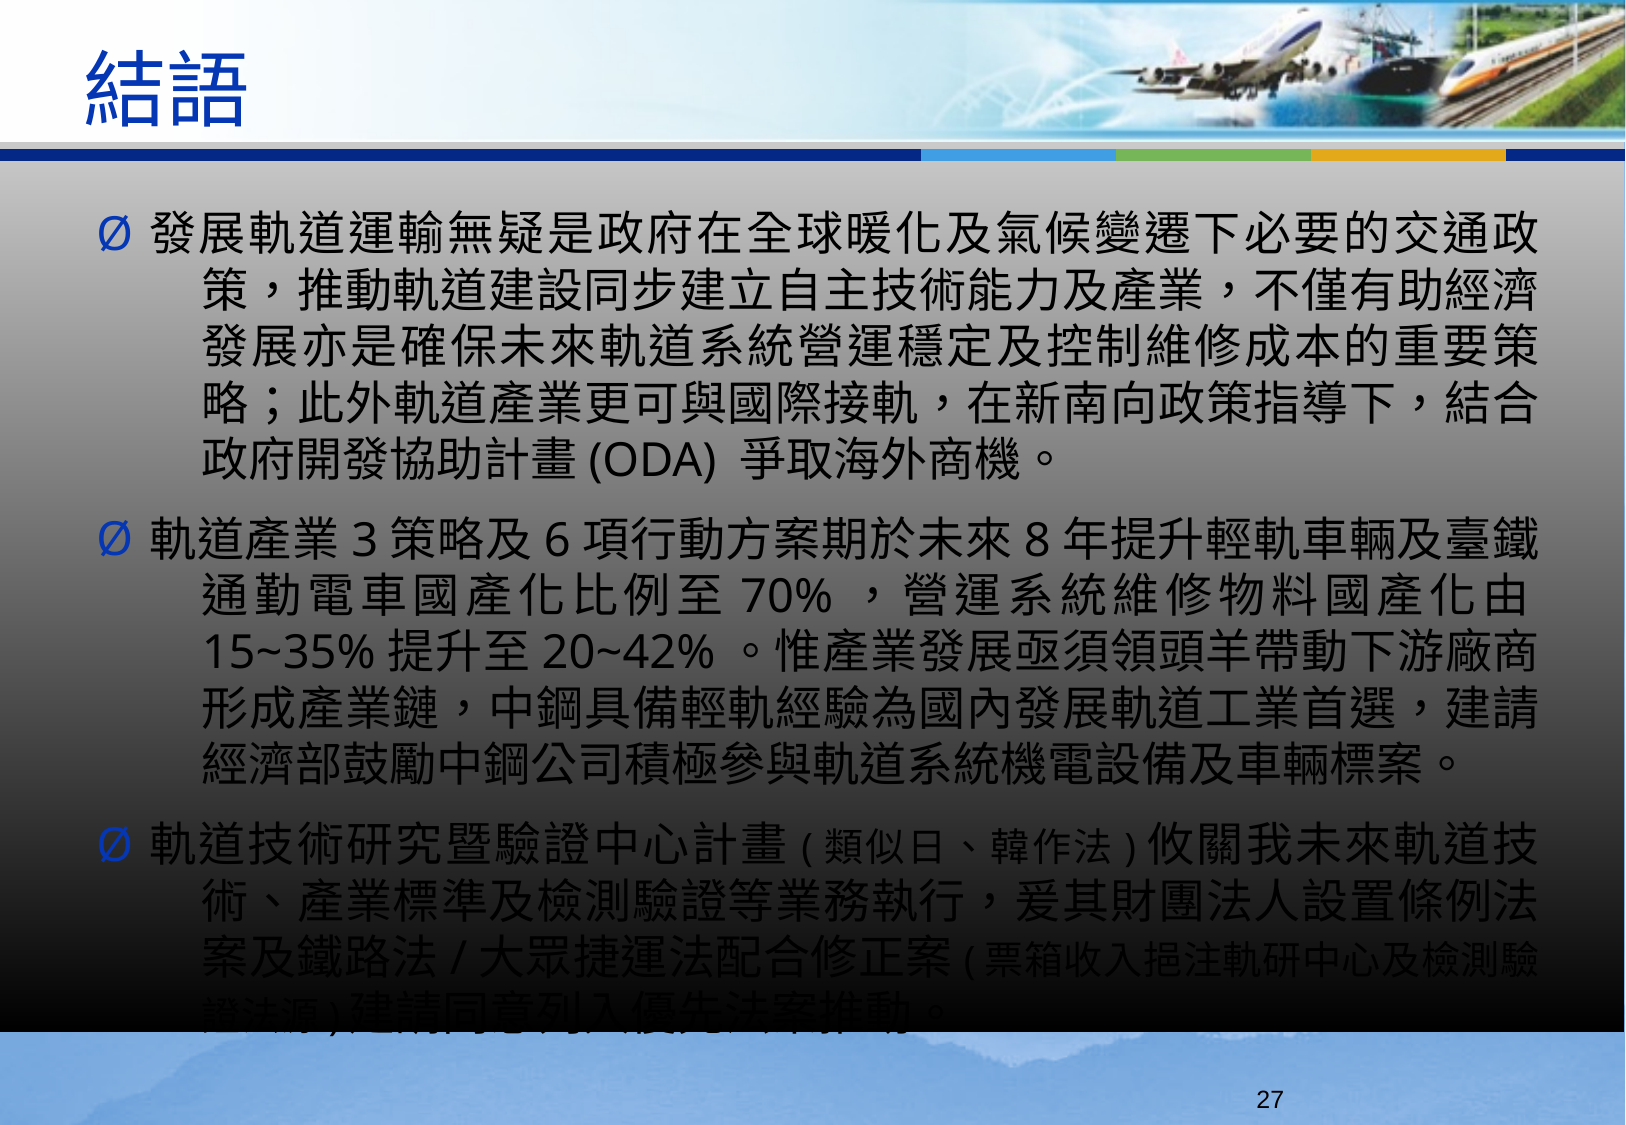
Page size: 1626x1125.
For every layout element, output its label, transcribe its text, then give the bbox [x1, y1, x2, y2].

text_box 27 [1241, 1071, 1621, 1125]
title 結語 [68, 19, 1593, 155]
list 發展軌道運輸無疑是政府在全球暖化及氣候變遷下必要的交通政策，推動軌道建設同步建立自主技術能力及產業，不僅有助經濟發展亦是確保未來軌道系統營運穩定及控制維修成本的重要策略；此外軌道產業更可與國際接軌，在新南向政策指導下，結合政府開發協助計畫(ODA) 爭取海外商機。 軌道產業3策略及6項行動方案期於未來8年提升輕軌車輛及臺鐵通勤電車國產化比例至70%，營運系統維修物料國產化由15~35%提升至20~42%。惟產業發展亟須領頭羊帶動下游廠商形成產業鏈，中鋼具備輕軌經驗為國內發展軌道工業首選，建請經濟部鼓勵中鋼公司積極參與軌道系統機電設備及車輛標案。 軌道技術研究暨驗證中心計畫(類似日、韓作法)攸關我未來軌道技術、產業標準及檢測驗證等業務執行，爰其財團法人設置條例法案及鐵路法/大眾捷運法配合修正案(票箱收入挹注軌研中心及檢測驗證法源)建請同意列入優先法案推動。 [81, 196, 1555, 1059]
